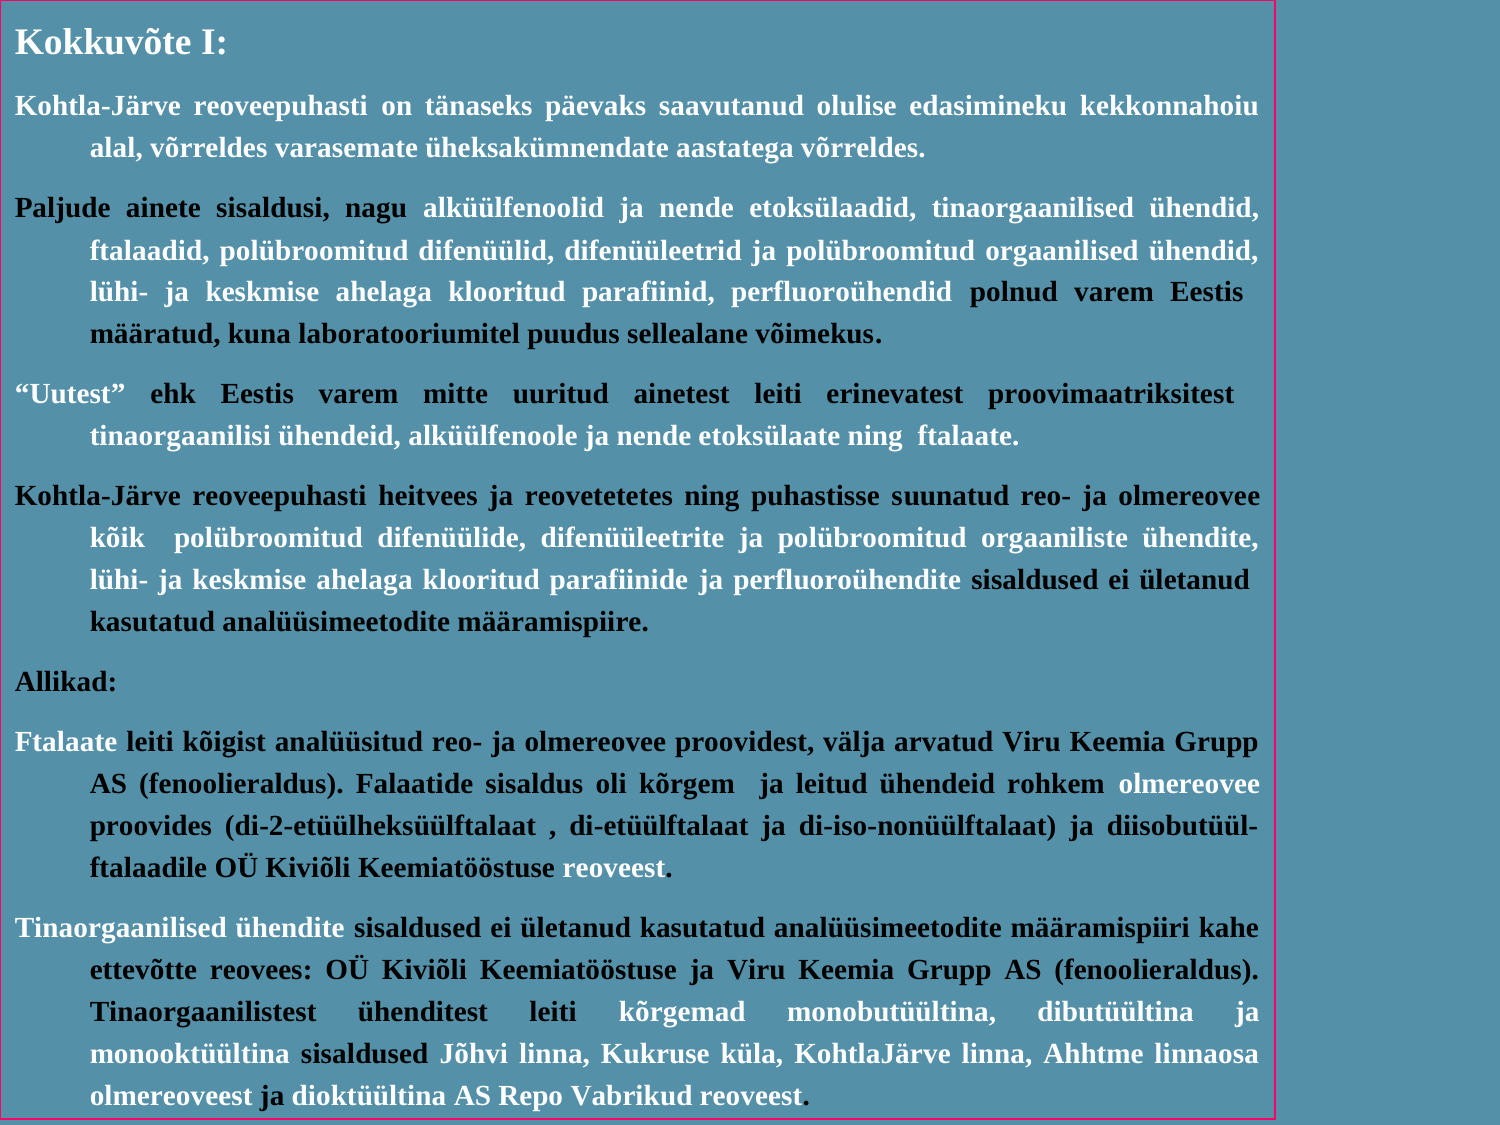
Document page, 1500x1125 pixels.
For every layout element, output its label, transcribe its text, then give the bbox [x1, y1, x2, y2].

text_box Kokkuvõte I: Kohtla-Järve reoveepuhasti on tänaseks päevaks saavutanud olulise edasimineku kekkonnahoiu alal, võrreldes varasemate üheksakümnendate aastatega võrreldes. Paljude ainete sisaldusi, nagu alküülfenoolid ja nende etoksülaadid, tinaorgaanilised ühendid, ftalaadid, polübroomitud difenüülid, difenüüleetrid ja polübroomitud orgaanilised ühendid, lühi- ja keskmise ahelaga klooritud parafiinid, perfluoroühendid polnud varem Eestis määratud, kuna laboratooriumitel puudus sellealane võimekus. “Uutest” ehk Eestis varem mitte uuritud ainetest leiti erinevatest proovimaatriksitest tinaorgaanilisi ühendeid, alküülfenoole ja nende etoksülaate ning ftalaate. Kohtla-Järve reoveepuhasti heitvees ja reovetetetes ning puhastisse suunatud reo- ja olmereovee kõik polübroomitud difenüülide, difenüüleetrite ja polübroomitud orgaaniliste ühendite, lühi- ja keskmise ahelaga klooritud parafiinide ja perfluoroühendite sisaldused ei ületanud kasutatud analüüsimeetodite määramispiire. Allikad: Ftalaate leiti kõigist analüüsitud reo- ja olmereovee proovidest, välja arvatud Viru Keemia Grupp AS (fenoolieraldus). Falaatide sisaldus oli kõrgem ja leitud ühendeid rohkem olmereovee proovides (di-2-etüülheksüülftalaat , di-etüülftalaat ja di-iso-nonüülftalaat) ja diisobutüül-ftalaadile OÜ Kiviõli Keemiatööstuse reoveest. Tinaorgaanilised ühendite sisaldused ei ületanud kasutatud analüüsimeetodite määramispiiri kahe ettevõtte reovees: OÜ Kiviõli Keemiatööstuse ja Viru Keemia Grupp AS (fenoolieraldus). Tinaorgaanilistest ühenditest leiti kõrgemad monobutüültina, dibutüültina ja monooktüültina sisaldused Jõhvi linna, Kukruse küla, KohtlaJärve linna, Ahhtme linnaosa olmereoveest ja dioktüültina AS Repo Vabrikud reoveest. [0, 0, 1276, 1120]
